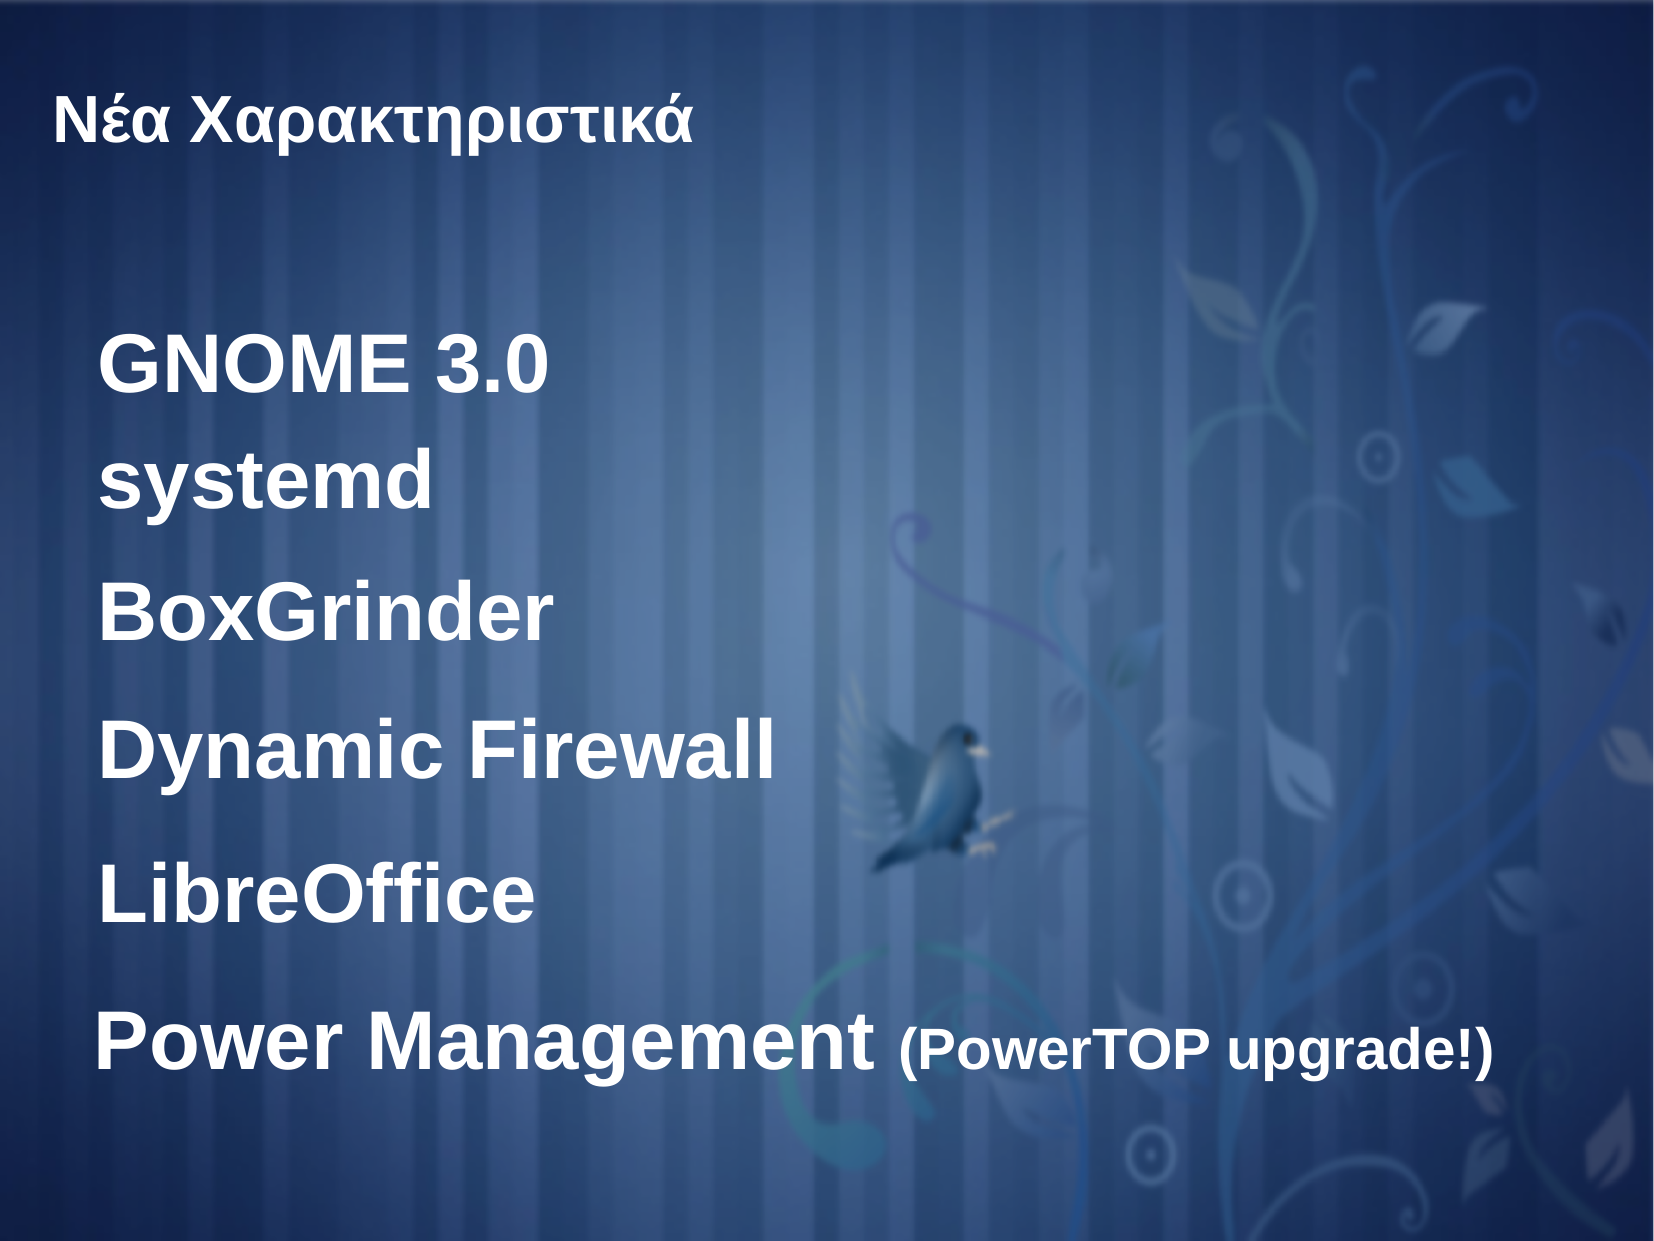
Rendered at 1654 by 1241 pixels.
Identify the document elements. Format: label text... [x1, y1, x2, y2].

picture [0, 0, 1654, 1241]
text_box GNOME 3.0 [82, 309, 571, 418]
text_box systemd [82, 425, 571, 534]
text_box Νέα Χαρακτηριστικά [37, 75, 713, 188]
text_box BoxGrinder [82, 557, 571, 666]
text_box Dynamic Firewall [82, 696, 796, 804]
text_box Power Management (PowerTOP upgrade!) [79, 986, 1625, 1095]
text_box LibreOffice [82, 840, 571, 948]
